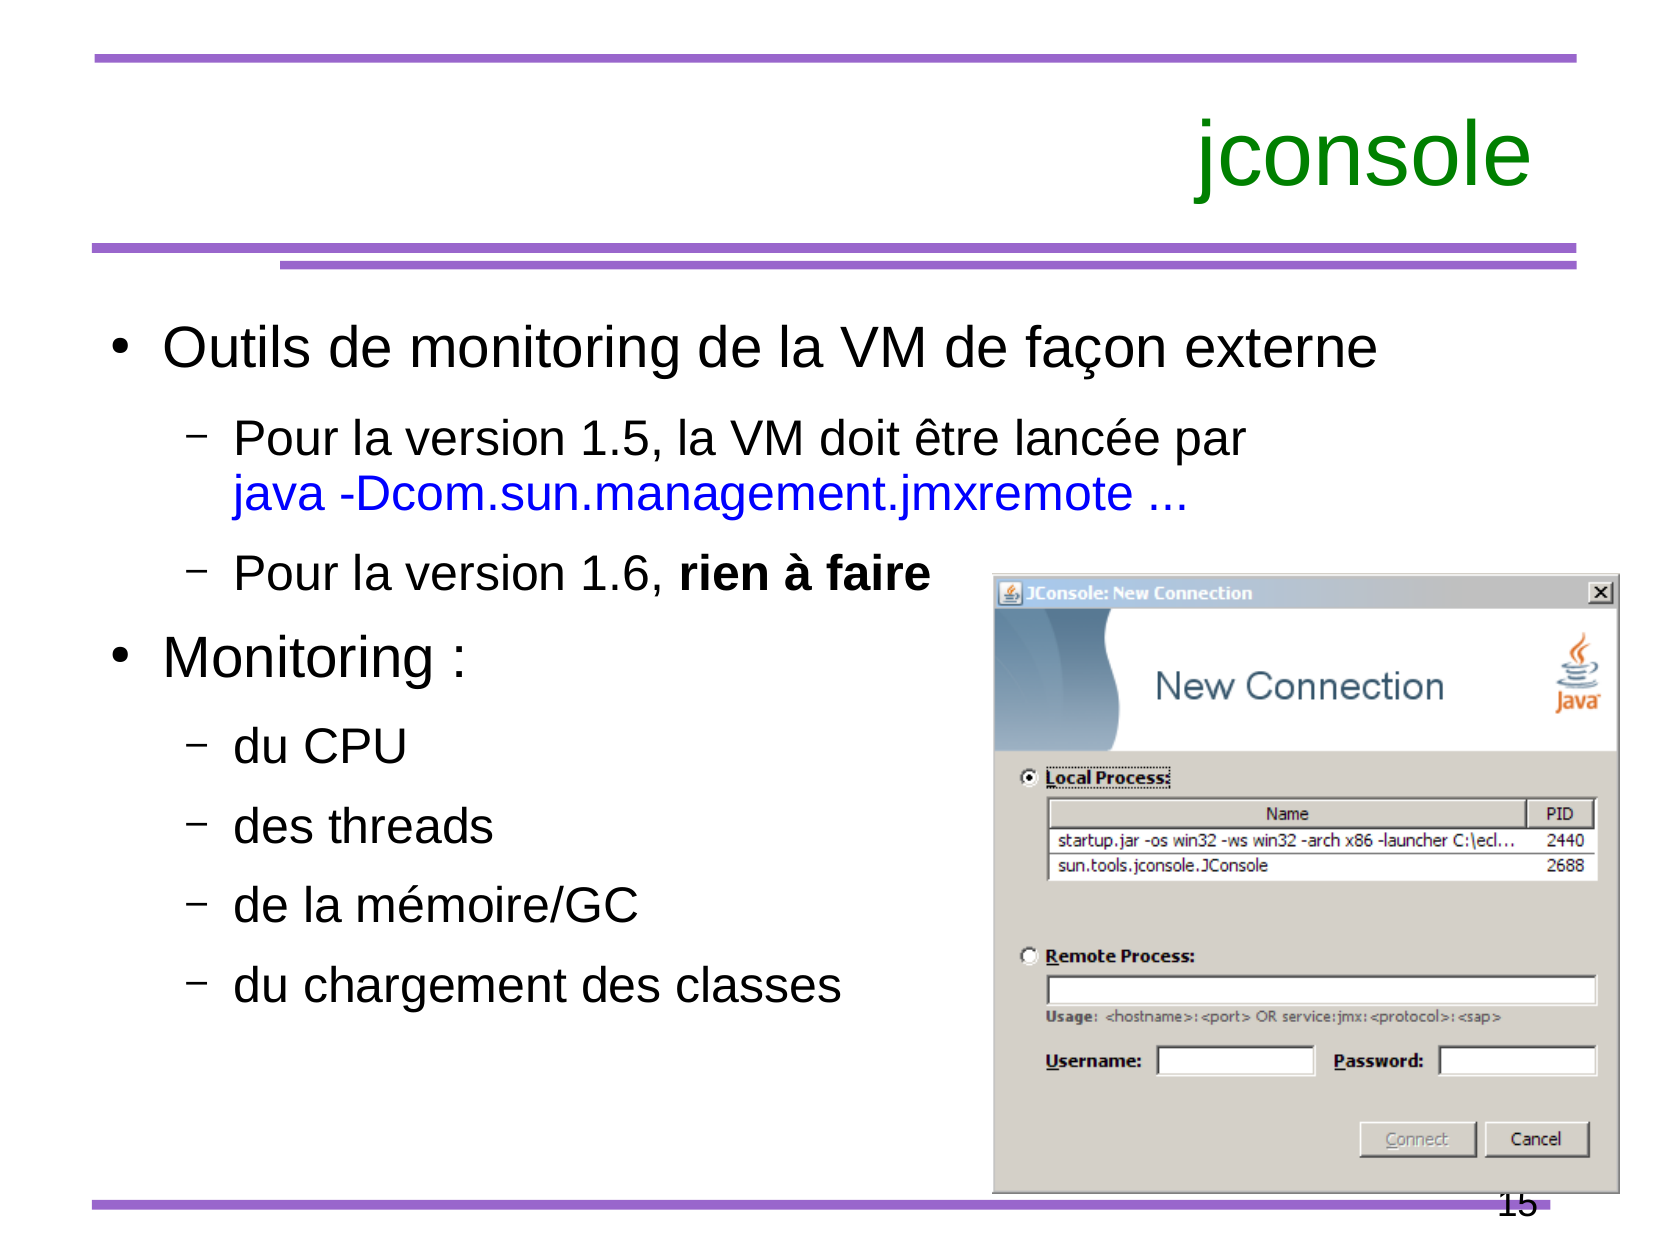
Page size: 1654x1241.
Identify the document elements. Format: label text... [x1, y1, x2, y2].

list Outils de monitoring de la VM de façon externe Pour la version 1.5, la VM doit être lancée par java -Dcom.sun.management.jmxremote ... Pour la version 1.6, rien à faire Monitoring : du CPU des threads de la mémoire/GC du chargement des classes [92, 315, 1563, 1013]
picture [992, 573, 1620, 1194]
title jconsole [121, 49, 1534, 257]
